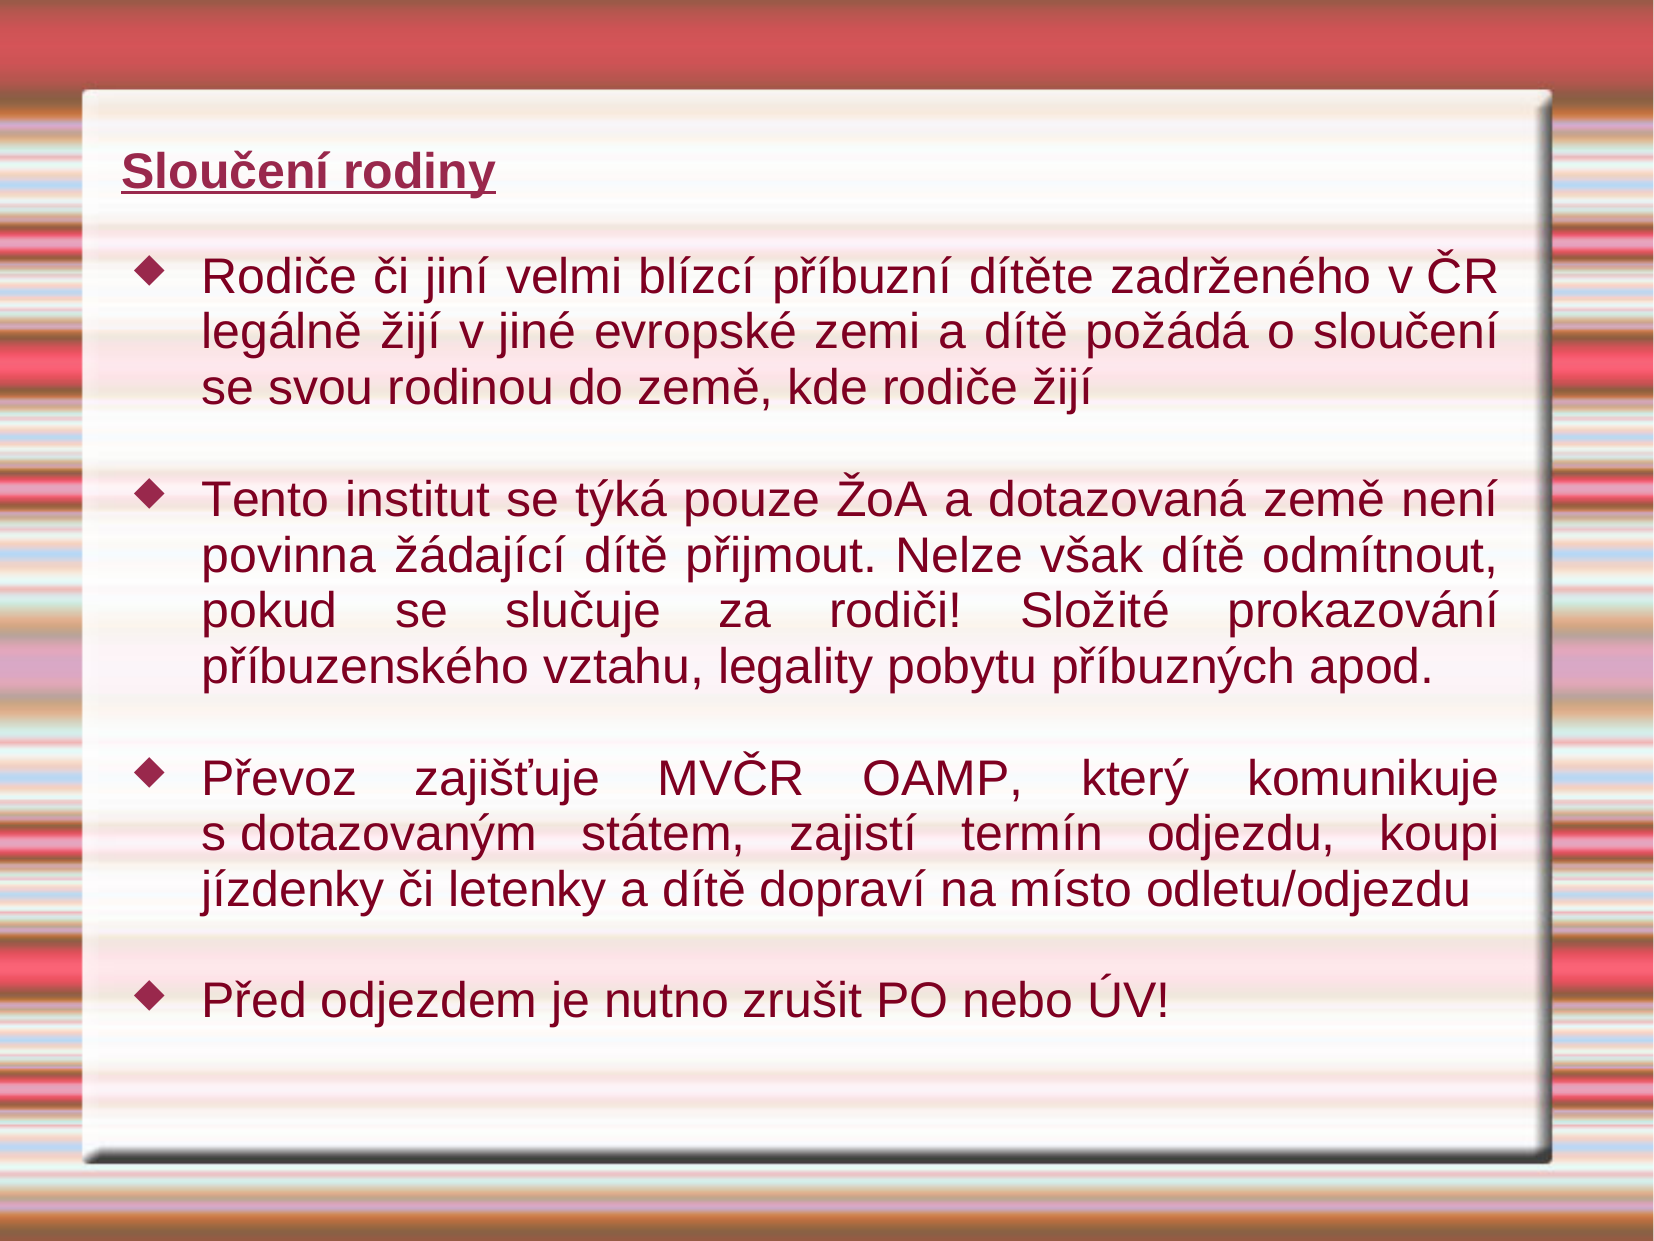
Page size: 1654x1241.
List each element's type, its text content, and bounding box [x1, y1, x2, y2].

picture [0, 0, 1654, 1241]
list Rodiče či jiní velmi blízcí příbuzní dítěte zadrženého v ČR legálně žijí v jiné evropské zemi a dítě požádá o sloučení se svou rodinou do země, kde rodiče žijí Tento institut se týká pouze ŽoA a dotazovaná země není povinna žádající dítě přijmout. Nelze však dítě odmítnout, pokud se slučuje za rodiči! Složité prokazování příbuzenského vztahu, legality pobytu příbuzných apod. Převoz zajišťuje MVČR OAMP, který komunikuje s dotazovaným státem, zajistí termín odjezdu, koupi jízdenky či letenky a dítě dopraví na místo odletu/odjezdu Před odjezdem je nutno zrušit PO nebo ÚV! [119, 248, 1501, 1111]
title Sloučení rodiny [121, 50, 1534, 237]
